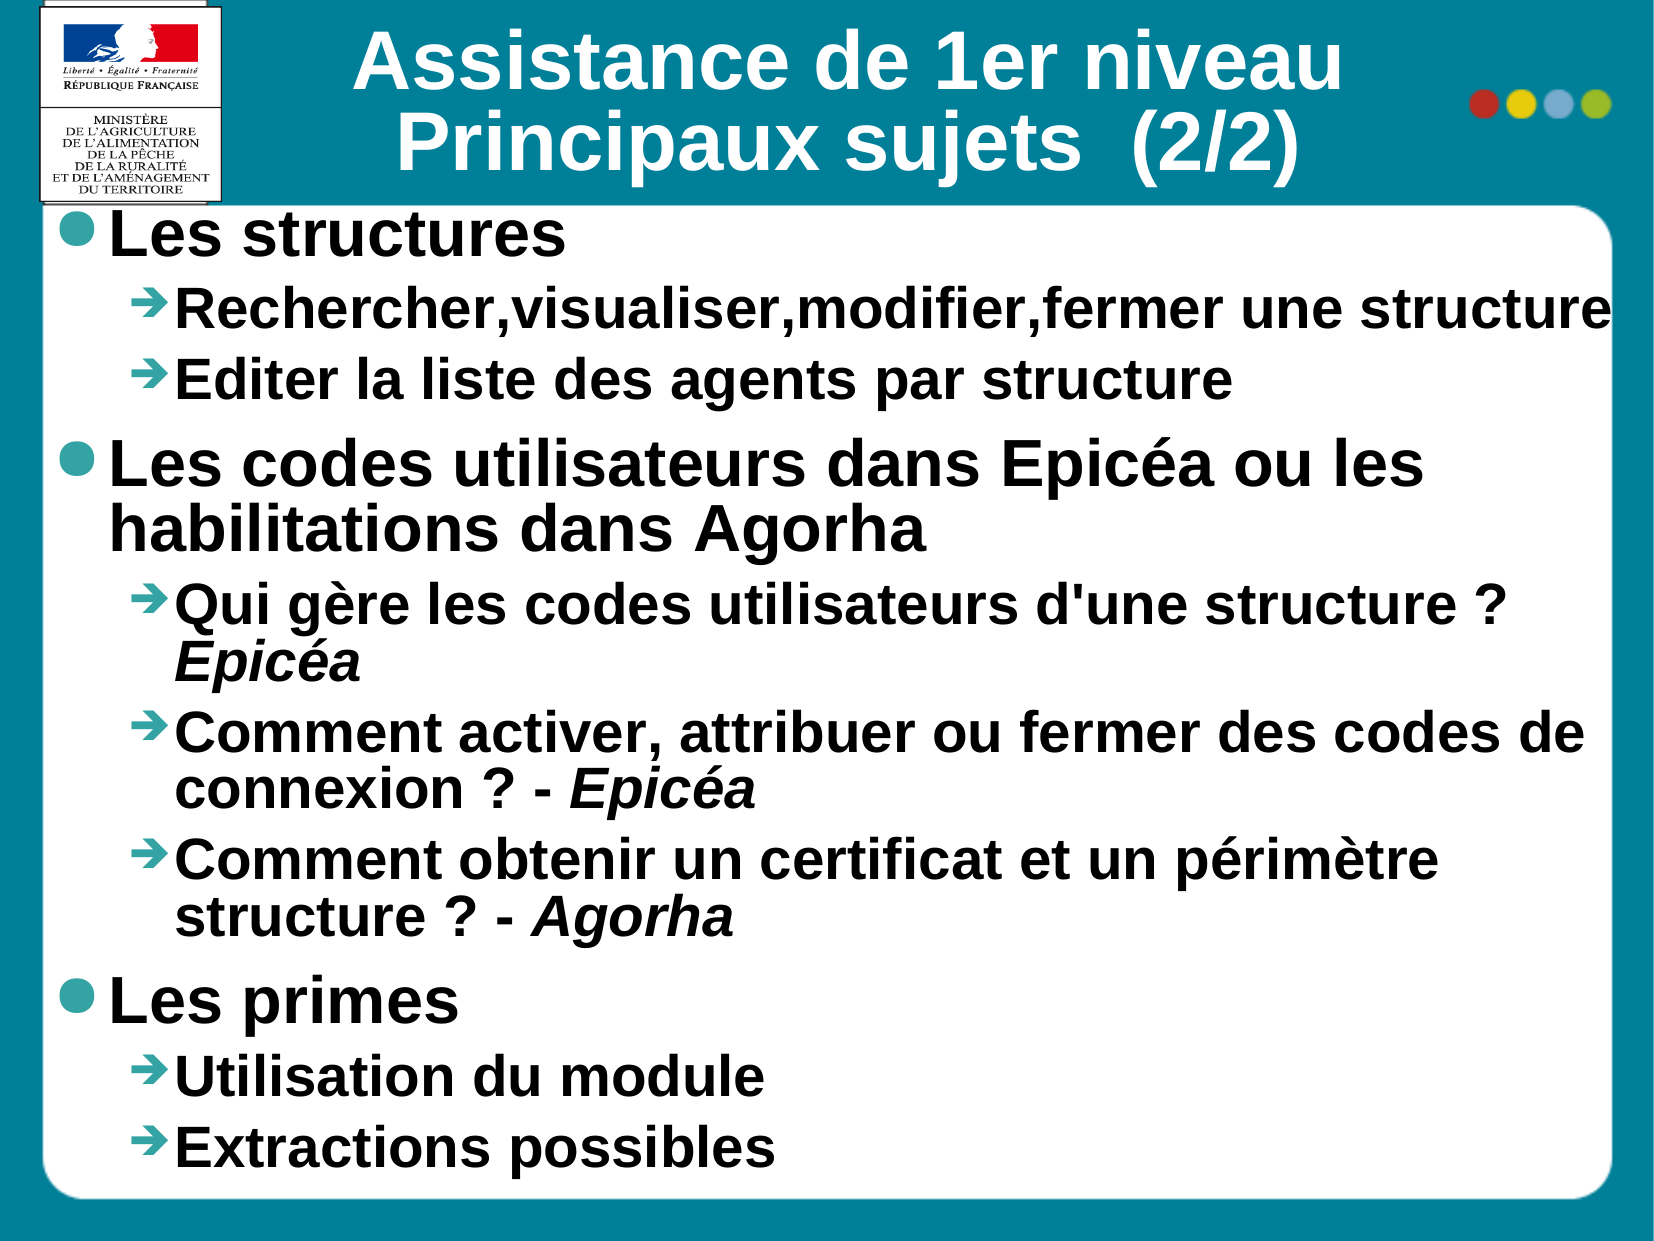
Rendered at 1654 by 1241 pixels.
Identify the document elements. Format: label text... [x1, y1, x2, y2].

title Assistance de 1er niveau Principaux sujets (2/2) [162, 0, 1536, 204]
list Les structures Rechercher,visualiser,modifier,fermer une structure Editer la liste des agents par structure Les codes utilisateurs dans Epicéa ou les habilitations dans Agorha Qui gère les codes utilisateurs d'une structure ? Epicéa Comment activer, attribuer ou fermer des codes de connexion ? - Epicéa Comment obtenir un certificat et un périmètre structure ? - Agorha Les primes Utilisation du module Extractions possibles [53, 204, 1630, 1202]
picture [0, 0, 1654, 1241]
